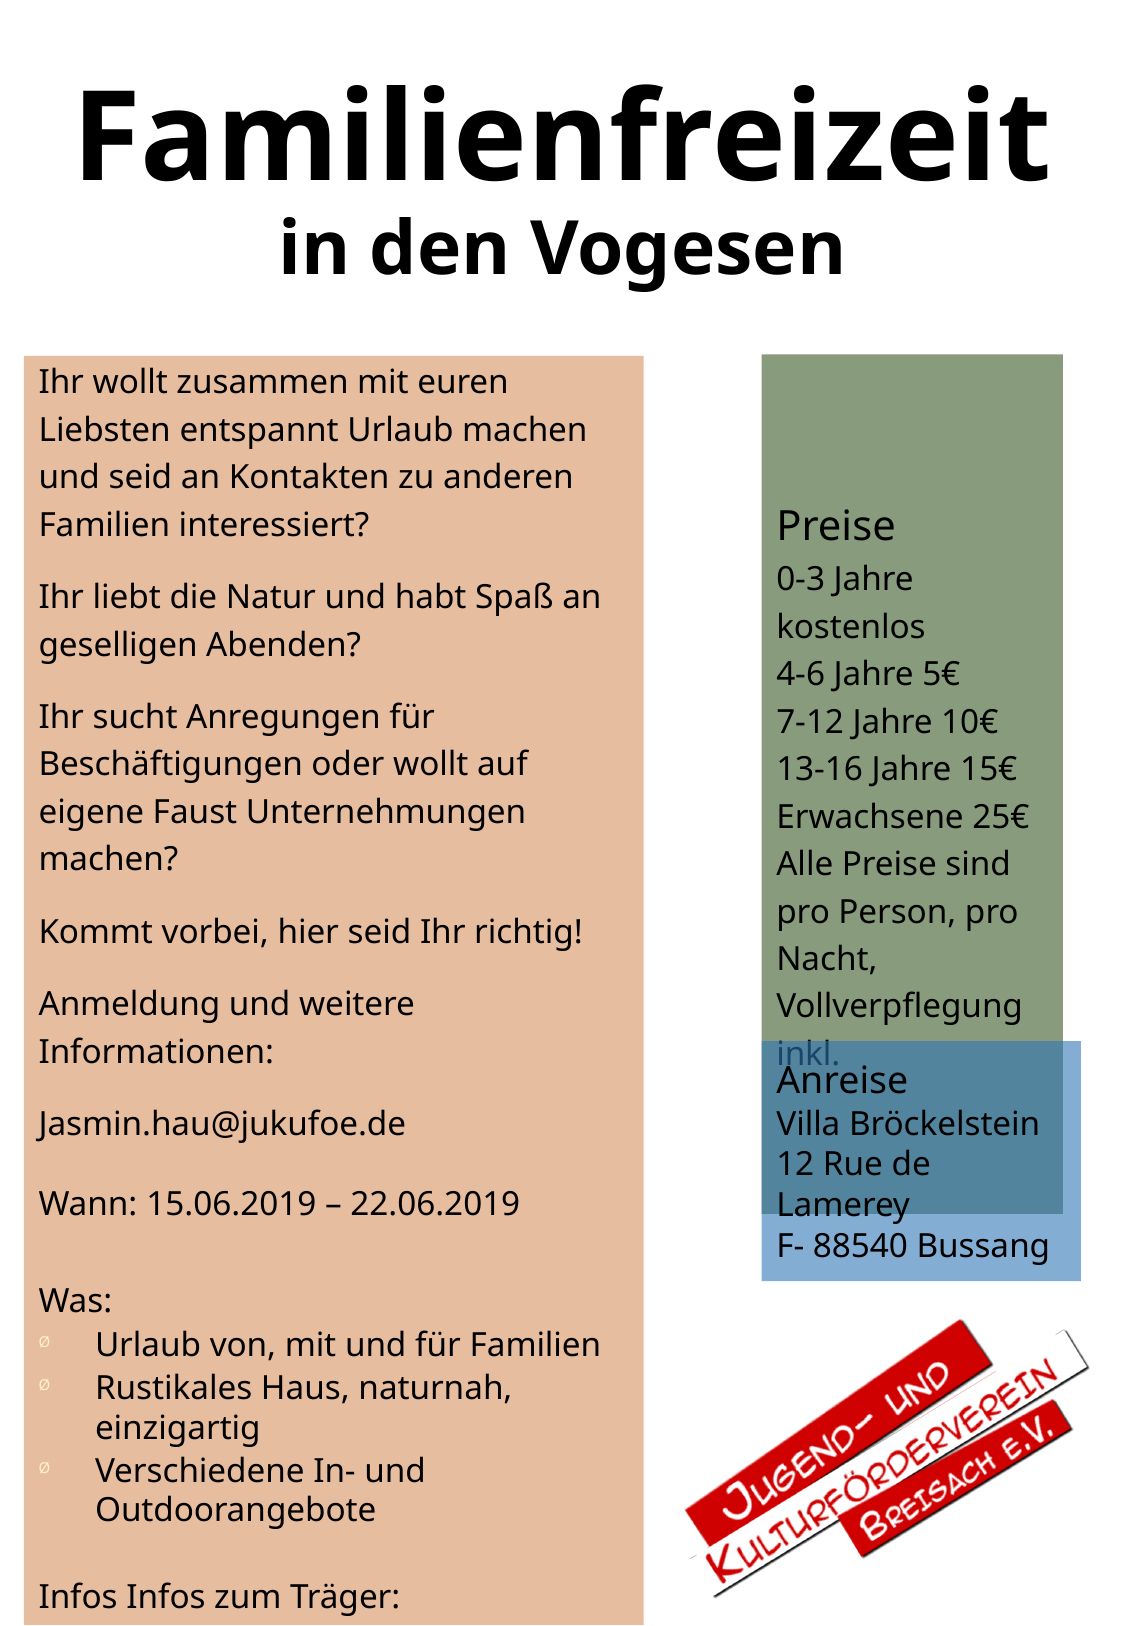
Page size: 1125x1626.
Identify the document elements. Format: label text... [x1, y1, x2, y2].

table_header Anreise Villa Bröckelstein 12 Rue de Lamerey F- 88540 Bussang [762, 1041, 1081, 1281]
picture [642, 1281, 1125, 1625]
text_box in den Vogesen [0, 192, 1125, 297]
text_box Familienfreizeit [0, 48, 1125, 192]
table_header Preise 0-3 Jahre kostenlos 4-6 Jahre 5€ 7-12 Jahre 10€ 13-16 Jahre 15€ Erwachsene 25€ Alle Preise sind pro Person, pro Nacht, Vollverpflegung inkl. [762, 354, 1063, 1041]
table_header Ihr wollt zusammen mit euren Liebsten entspannt Urlaub machen und seid an Kontakten zu anderen Familien interessiert? Ihr liebt die Natur und habt Spaß an geselligen Abenden? Ihr sucht Anregungen für Beschäftigungen oder wollt auf eigene Faust Unternehmungen machen? Kommt vorbei, hier seid Ihr richtig! Anmeldung und weitere Informationen: Jasmin.hau@jukufoe.de Wann: 15.06.2019 – 22.06.2019 Was: Urlaub von, mit und für Familien Rustikales Haus, naturnah, einzigartig Verschiedene In- und Outdoorangebote Infos Infos zum Träger: www.jukufoe.de Infos zu Haus und Umgebung: www.bussang-haus.de [24, 356, 644, 1625]
